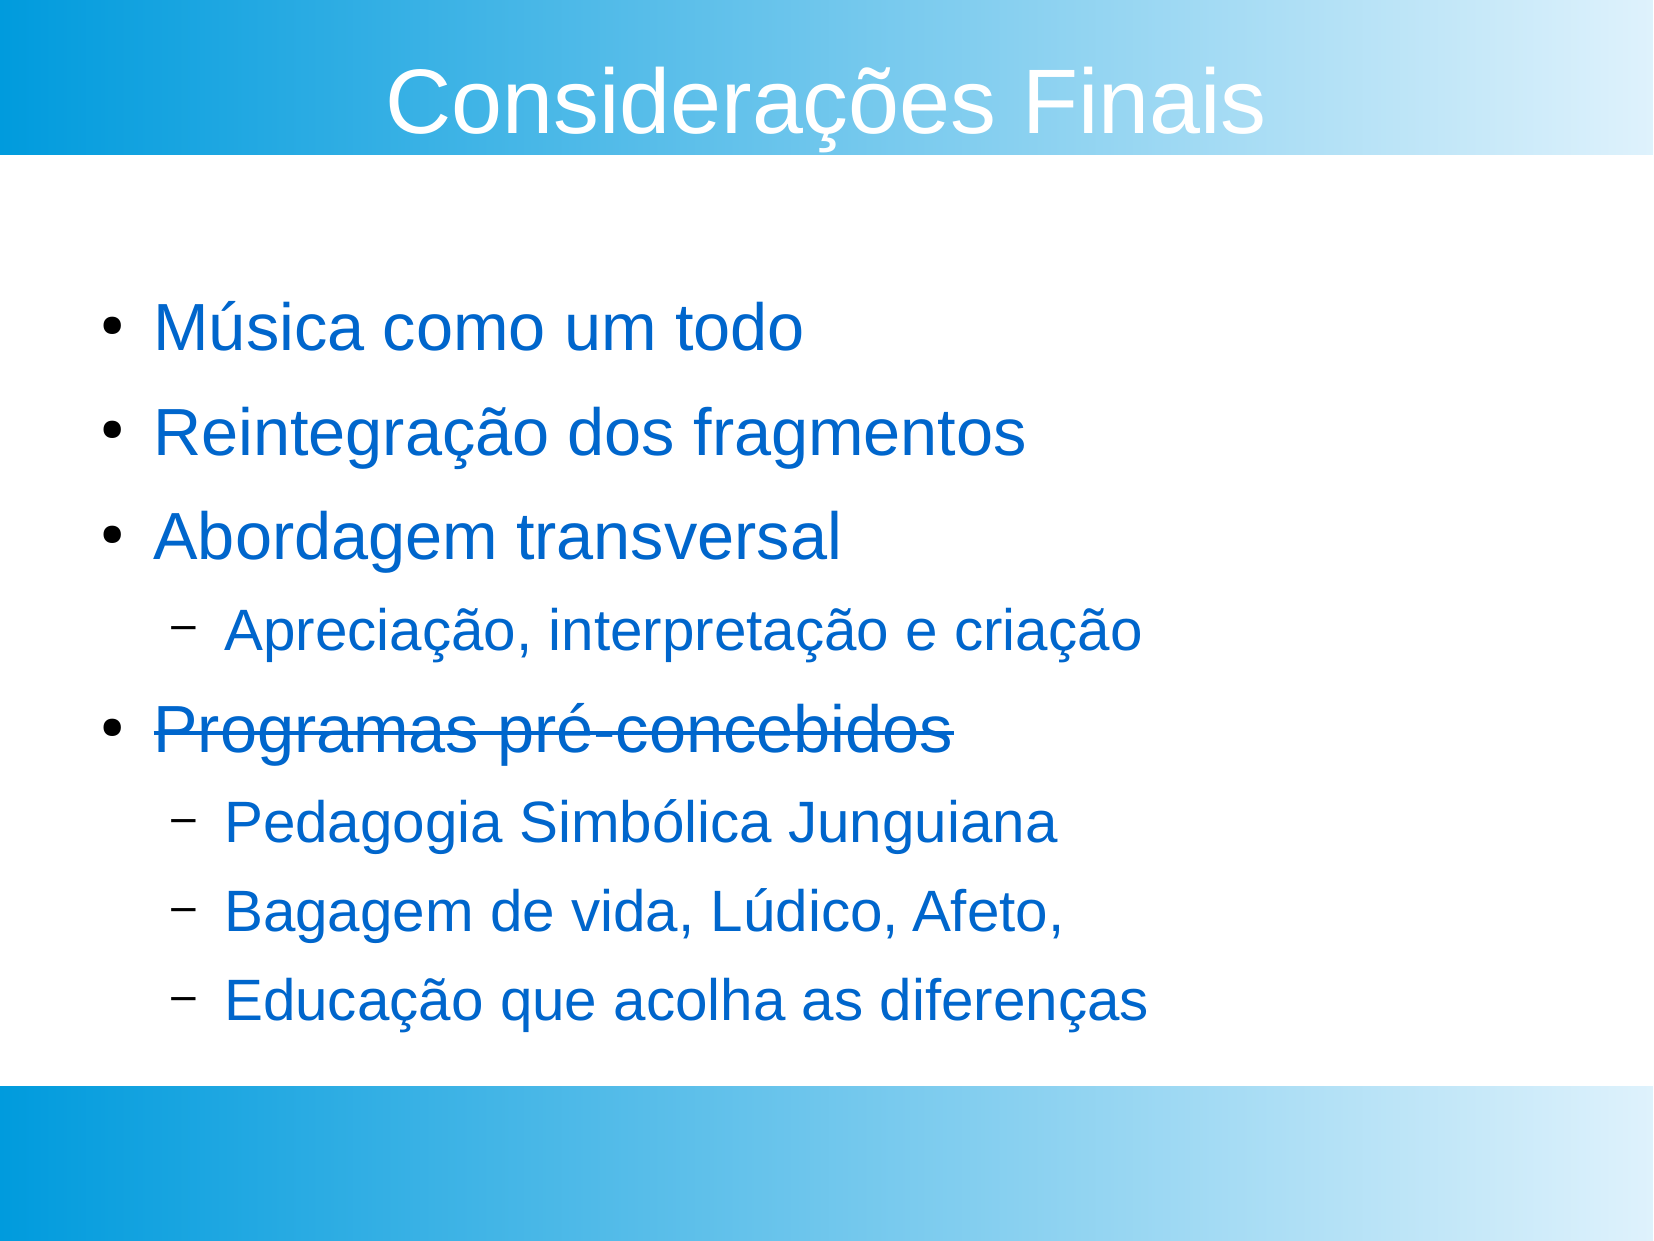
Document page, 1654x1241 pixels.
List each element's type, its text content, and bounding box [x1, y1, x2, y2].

list Música como um todo Reintegração dos fragmentos Abordagem transversal Apreciação, interpretação e criação Programas pré-concebidos Pedagogia Simbólica Junguiana Bagagem de vida, Lúdico, Afeto, Educação que acolha as diferenças [82, 290, 1571, 1010]
title Considerações Finais [82, 49, 1571, 155]
